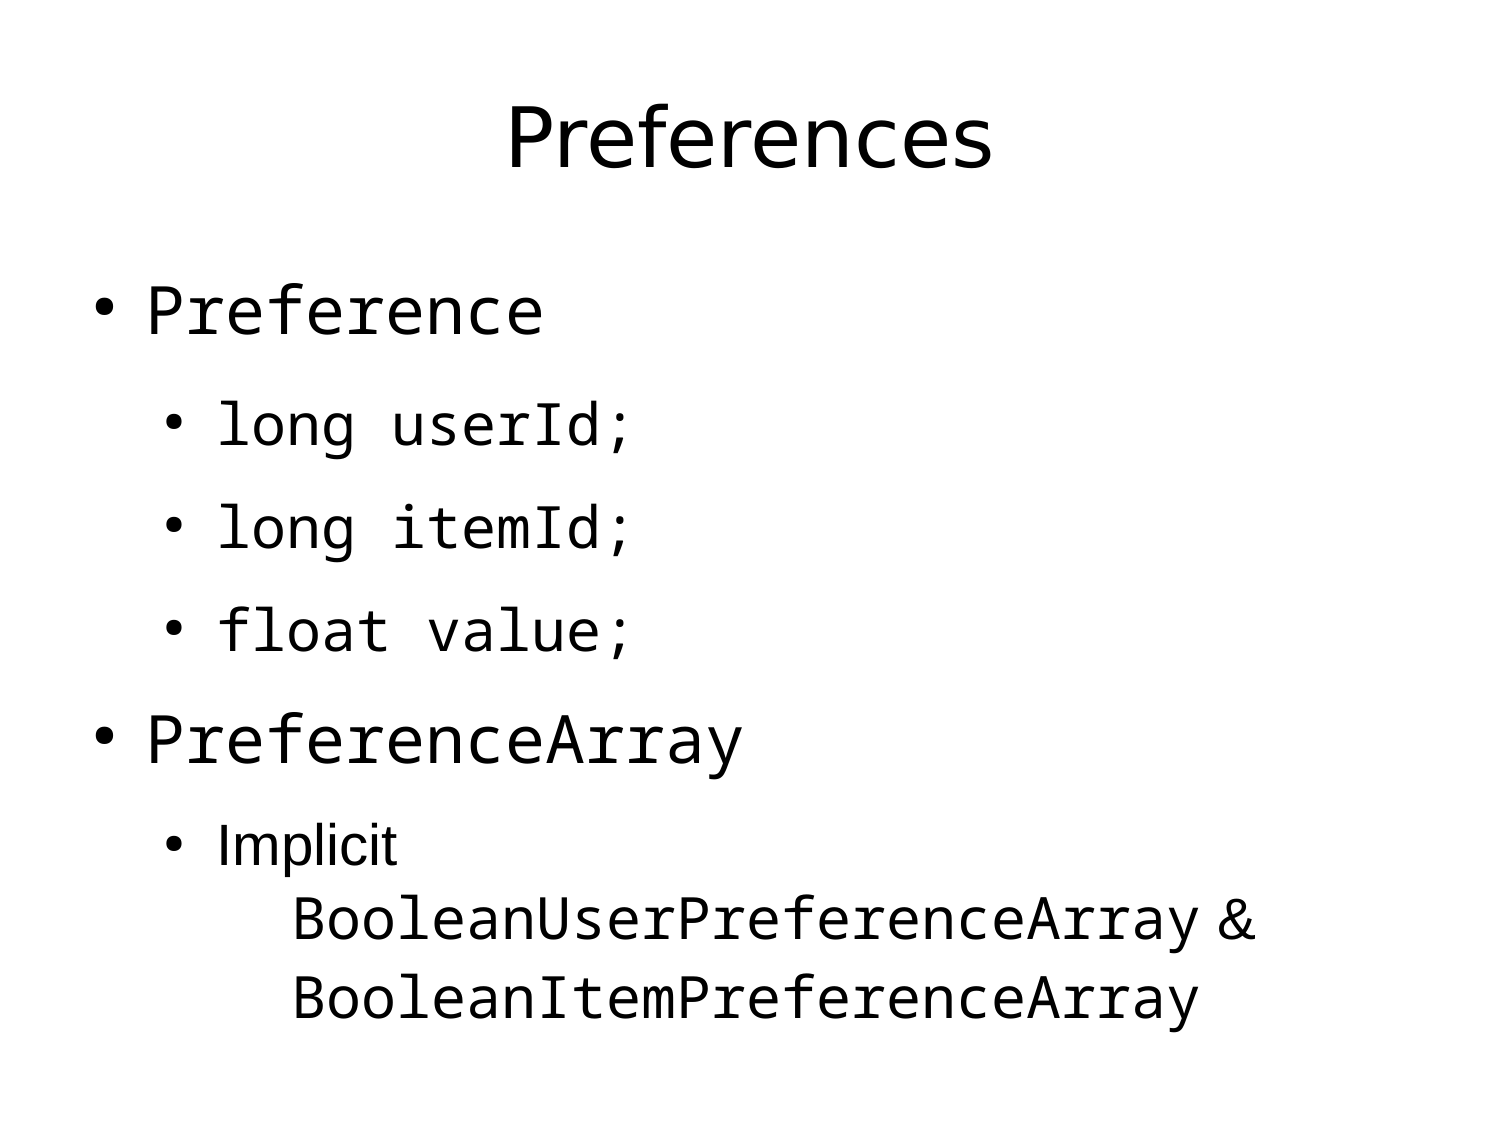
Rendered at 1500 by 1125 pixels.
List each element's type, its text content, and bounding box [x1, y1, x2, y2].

title Preferences [75, 52, 1425, 226]
list Preference long userId; long itemId; float value; PreferenceArray Implicit BooleanUserPreferenceArray & BooleanItemPreferenceArray [75, 263, 1425, 991]
